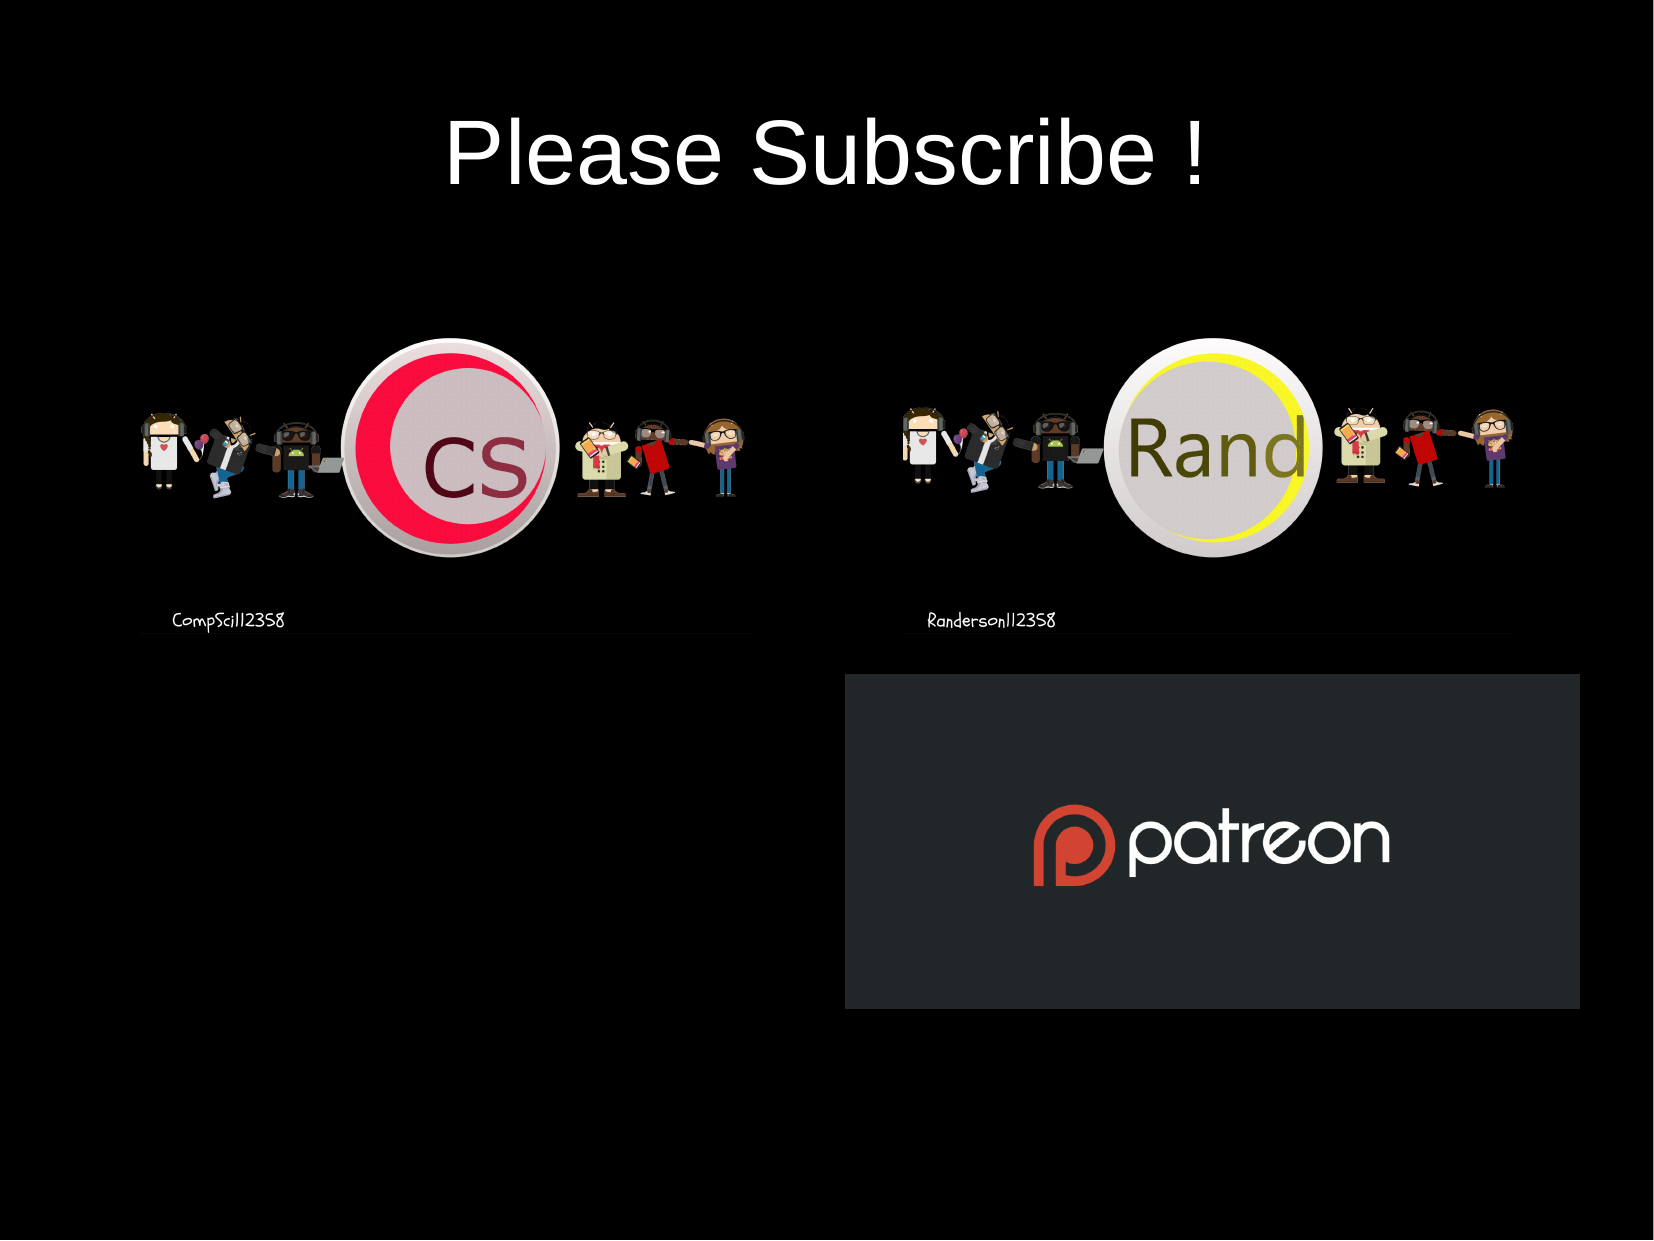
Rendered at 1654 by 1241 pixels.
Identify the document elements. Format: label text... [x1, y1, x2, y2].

picture [903, 290, 1514, 634]
title Please Subscribe ! [82, 49, 1571, 257]
picture [845, 674, 1580, 1009]
picture [140, 290, 751, 634]
